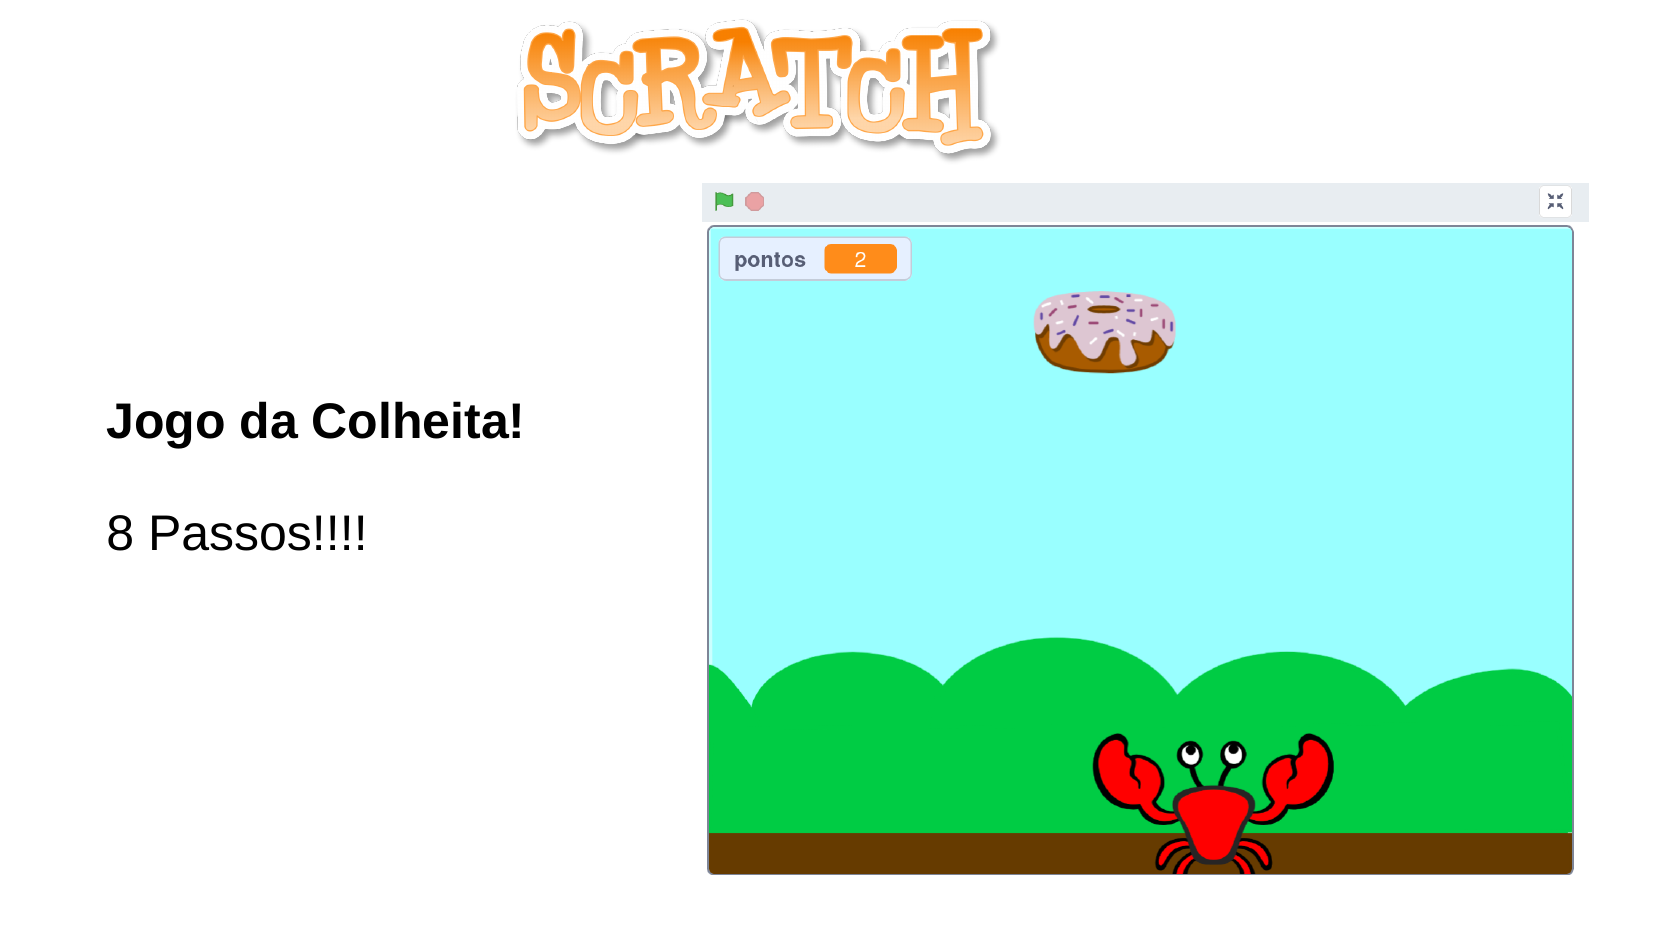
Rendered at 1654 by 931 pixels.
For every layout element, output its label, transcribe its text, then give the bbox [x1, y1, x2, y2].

picture [702, 183, 1589, 875]
title Jogo da Colheita! 8 Passos!!!! [106, 393, 562, 562]
picture [502, 3, 1019, 178]
